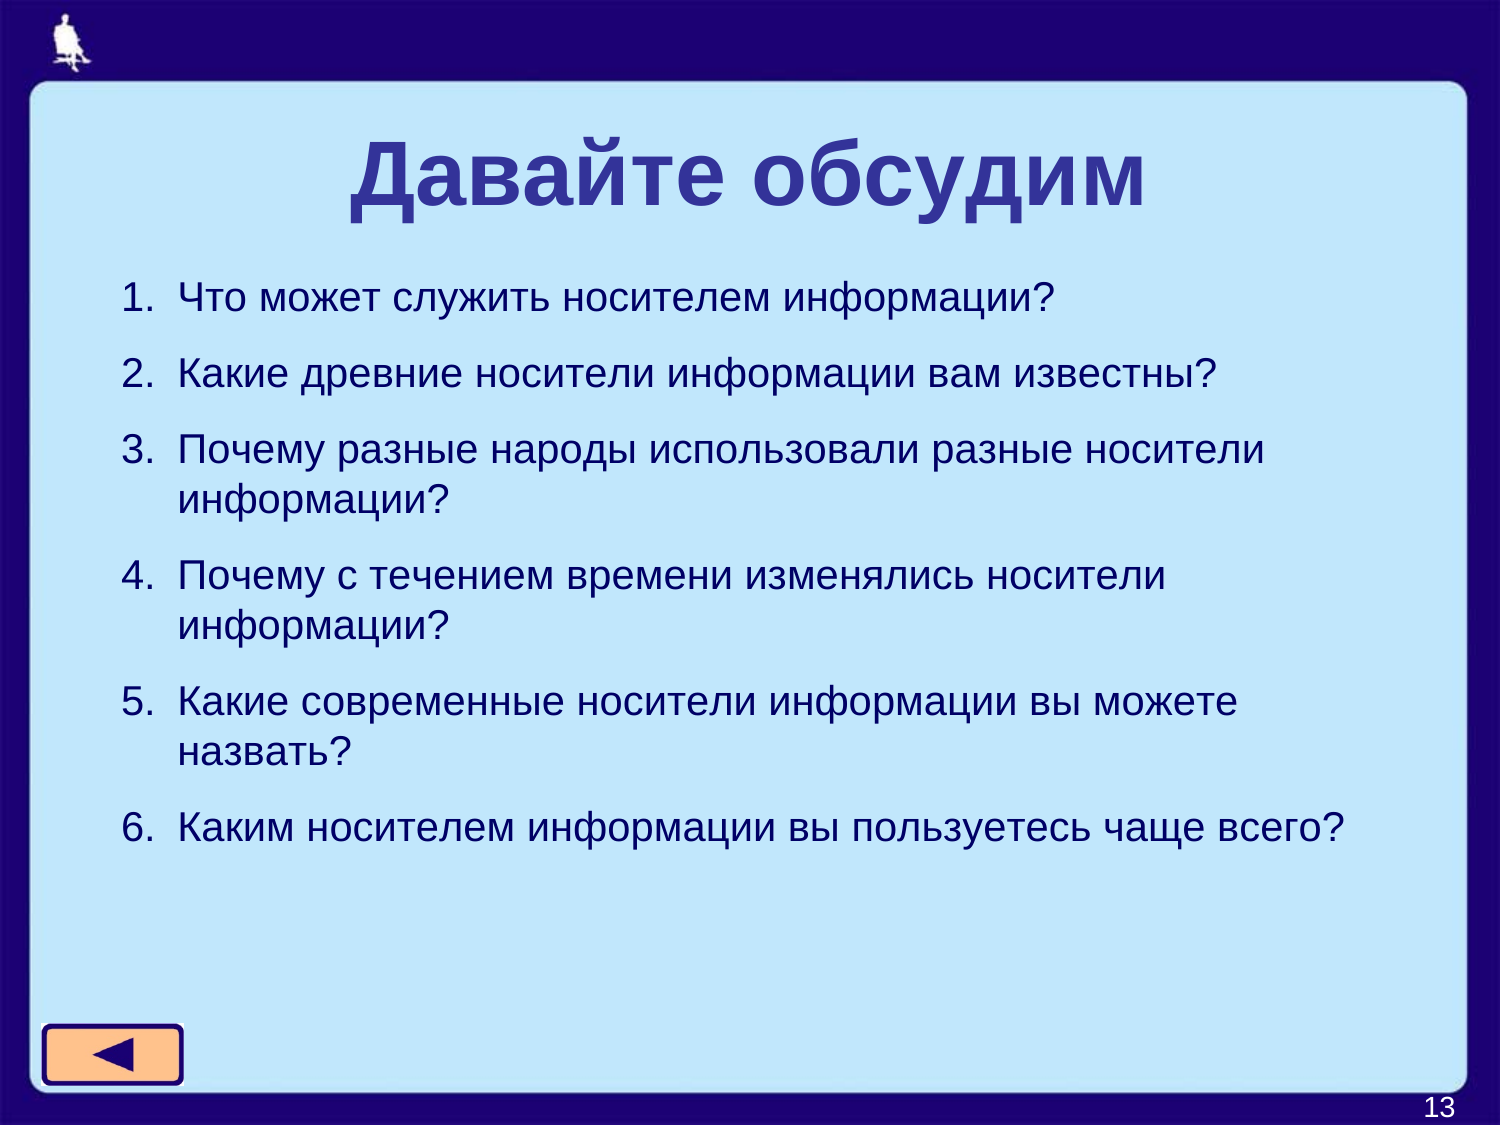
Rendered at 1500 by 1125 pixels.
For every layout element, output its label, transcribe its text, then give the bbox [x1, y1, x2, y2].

picture [0, 0, 1500, 1125]
text_box Что может служить носителем информации? Какие древние носители информации вам известны? Почему разные народы использовали разные носители информации? Почему с течением времени изменялись носители информации? Какие современные носители информации вы можете назвать? Каким носителем информации вы пользуетесь чаще всего? [106, 262, 1394, 934]
text_box <номер> [1120, 1080, 1471, 1125]
title Давайте обсудим [75, 74, 1426, 263]
